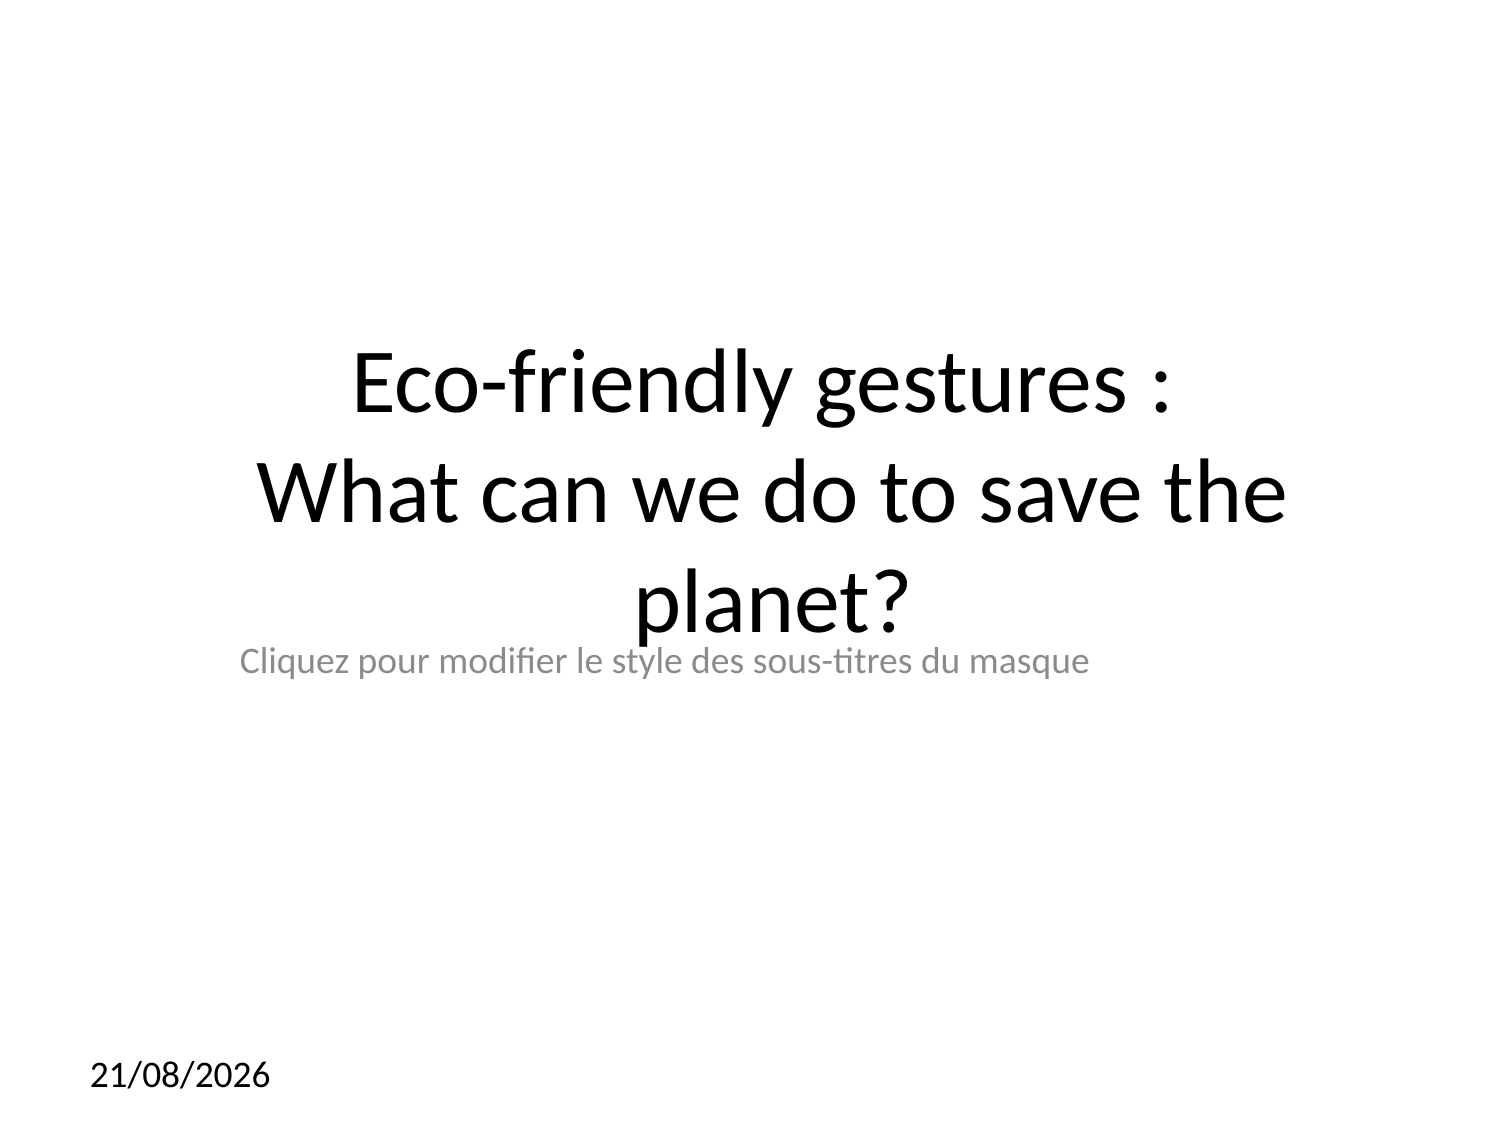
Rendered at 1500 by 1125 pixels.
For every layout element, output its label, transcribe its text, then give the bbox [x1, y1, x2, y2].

title Eco-friendly gestures : What can we do to save the planet? [135, 149, 1411, 823]
text_box 15/01/2013 [75, 1042, 425, 1103]
